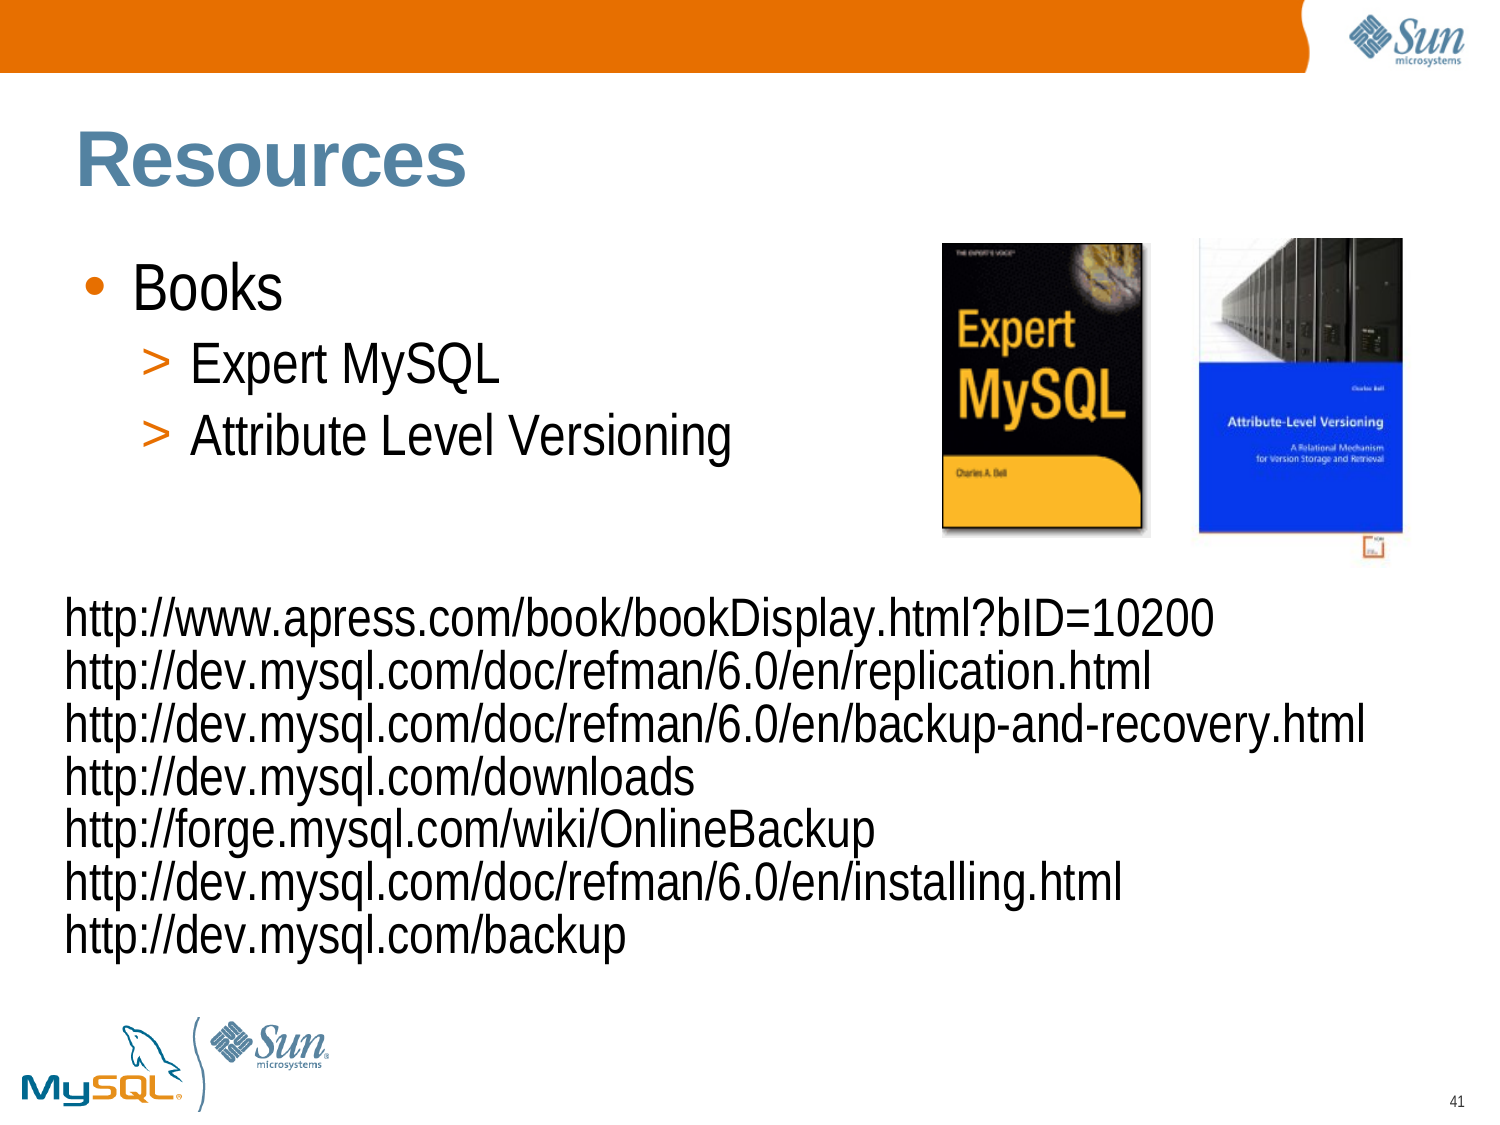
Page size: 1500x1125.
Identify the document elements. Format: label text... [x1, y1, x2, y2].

title Resources [75, 123, 1437, 227]
picture [1152, 238, 1450, 568]
picture [0, 0, 1500, 73]
list Books Expert MySQL Attribute Level Versioning http://www.apress.com/book/bookDisplay.html?bID=10200 http://dev.mysql.com/doc/refman/6.0/en/replication.html http://dev.mysql.com/doc/refman/6.0/en/backup-and-recovery.html http://dev.mysql.com/downloads http://forge.mysql.com/wiki/OnlineBackup http://dev.mysql.com/doc/refman/6.0/en/installing.html http://dev.mysql.com/backup [64, 258, 1401, 1062]
picture [22, 1017, 329, 1112]
picture [942, 243, 1151, 539]
